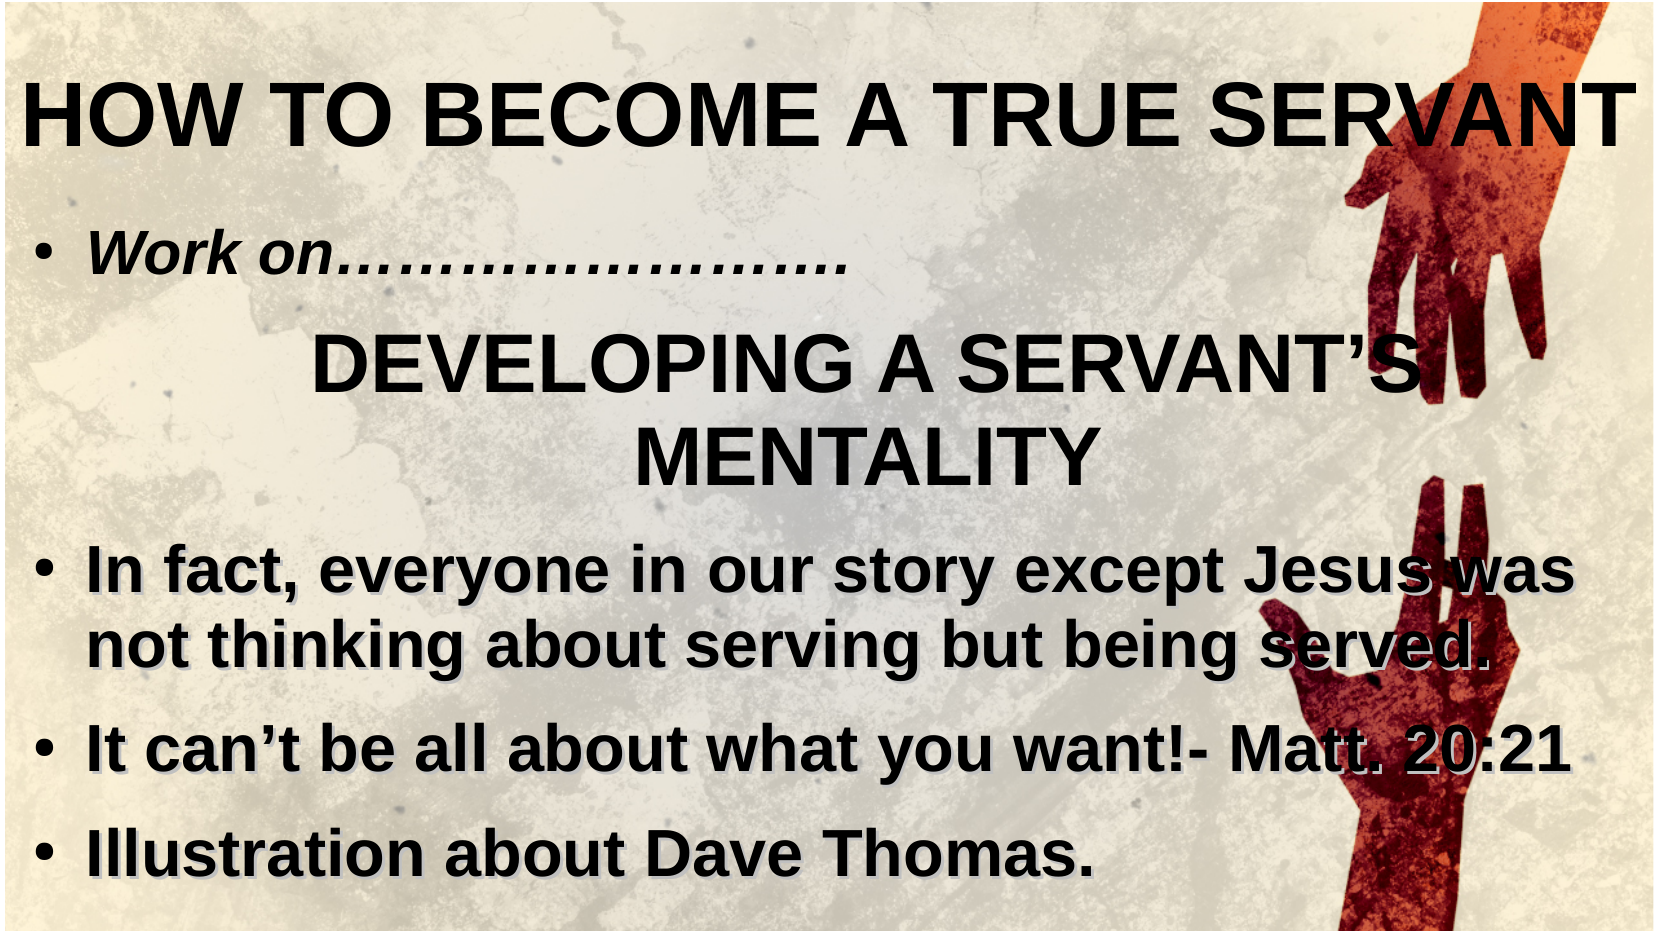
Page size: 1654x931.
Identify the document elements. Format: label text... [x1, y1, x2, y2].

title HOW TO BECOME A TRUE SERVANT [5, 37, 1654, 193]
list Work on……………………. DEVELOPING A SERVANT’S MENTALITY In fact, everyone in our story except Jesus was not thinking about serving but being served. It can’t be all about what you want!- Matt. 20:21 Illustration about Dave Thomas. [15, 217, 1651, 916]
picture [5, 2, 1654, 37]
picture [5, 193, 1654, 931]
